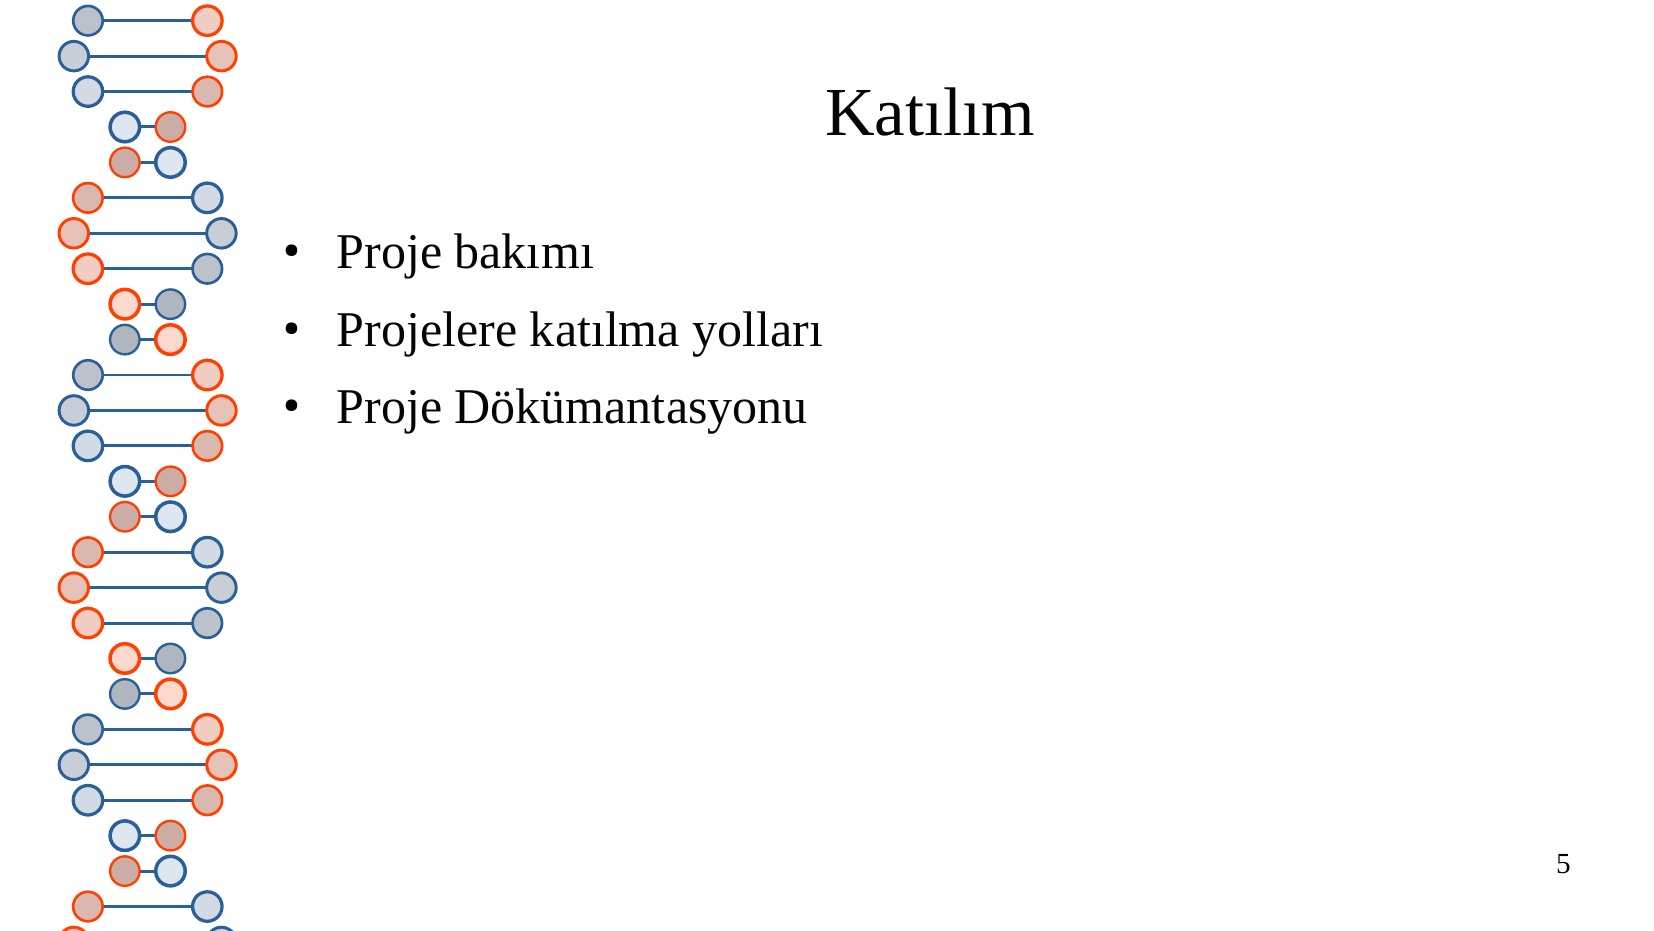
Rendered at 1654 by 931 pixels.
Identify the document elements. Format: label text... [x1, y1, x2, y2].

title Katılım [265, 35, 1595, 189]
list Proje bakımı Projelere katılma yolları Proje Dökümantasyonu [265, 224, 1595, 764]
